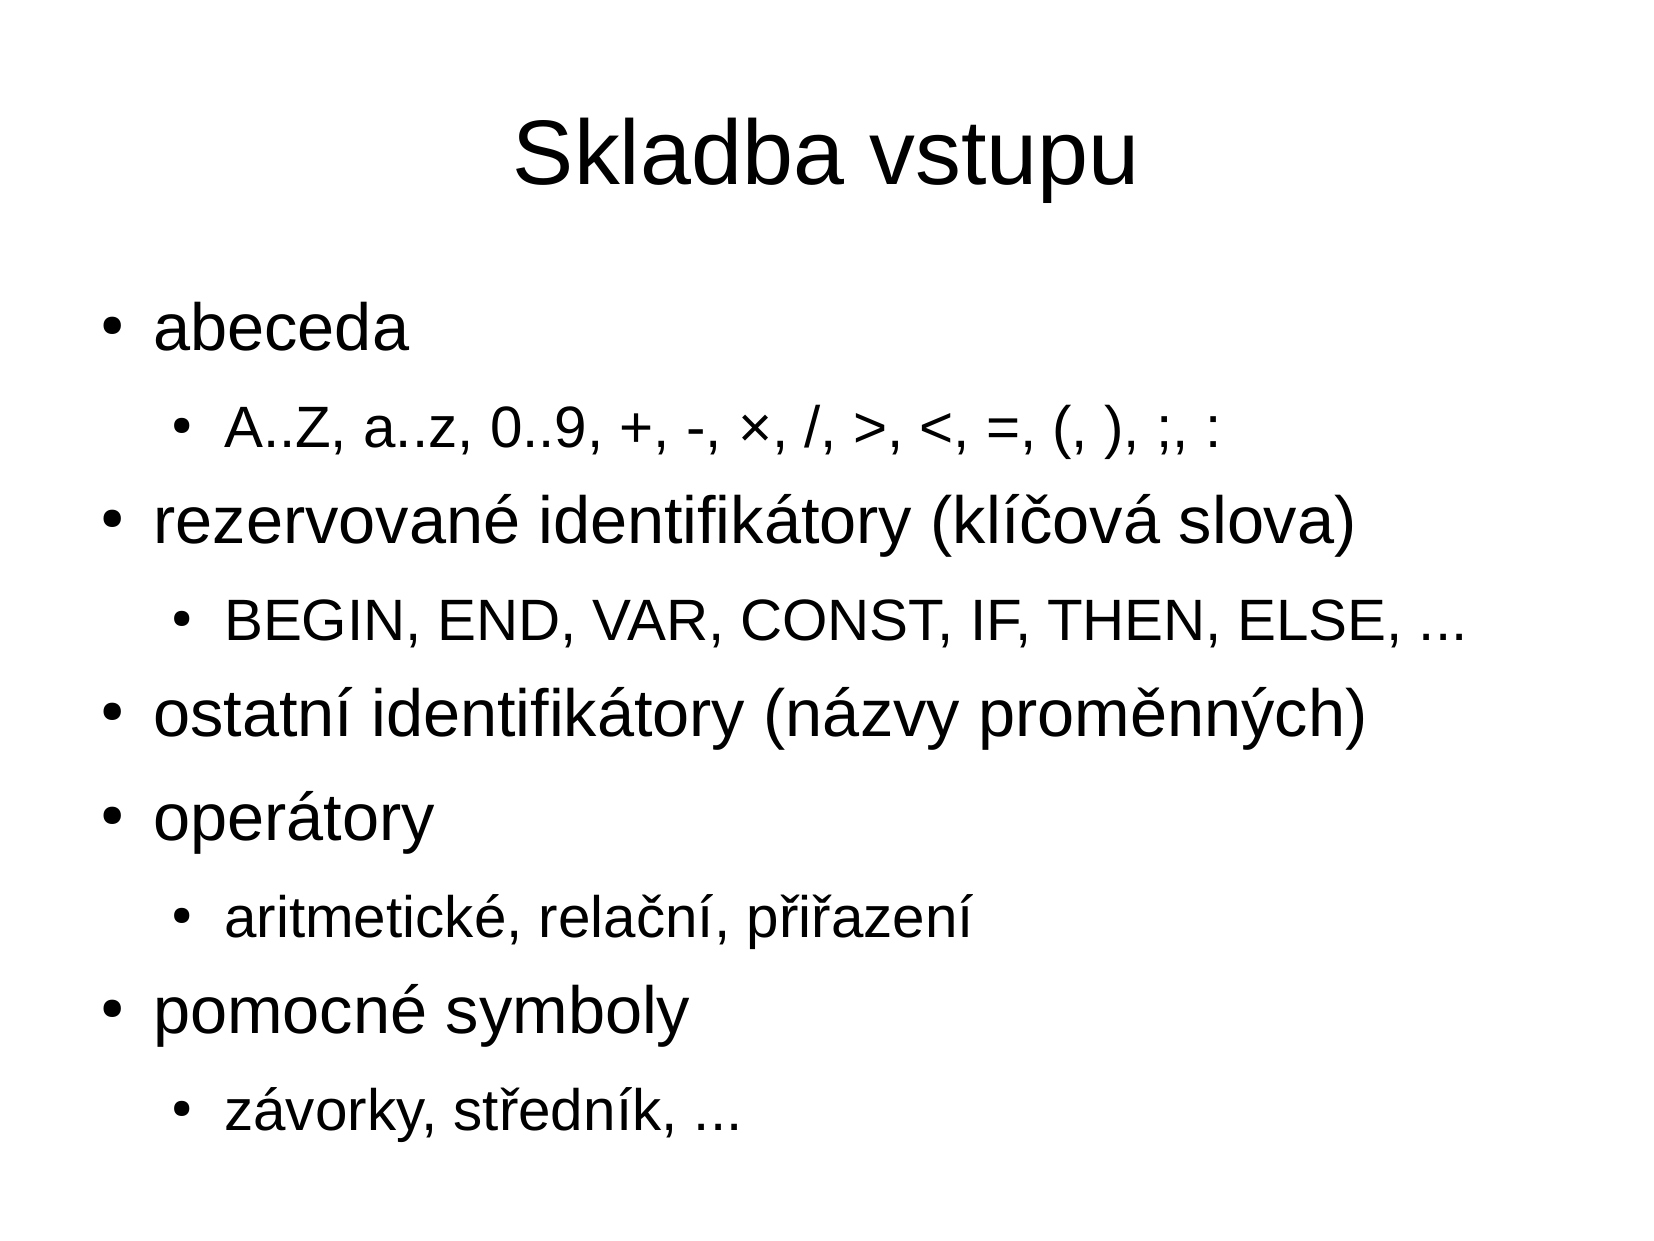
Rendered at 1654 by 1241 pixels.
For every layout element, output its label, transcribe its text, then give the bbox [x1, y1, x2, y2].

list abeceda A..Z, a..z, 0..9, +, -, ×, /, >, <, =, (, ), ;, : rezervované identifikátory (klíčová slova) BEGIN, END, VAR, CONST, IF, THEN, ELSE, ... ostatní identifikátory (názvy proměnných) operátory aritmetické, relační, přiřazení pomocné symboly závorky, středník, ... [82, 290, 1571, 1143]
title Skladba vstupu [82, 56, 1571, 250]
